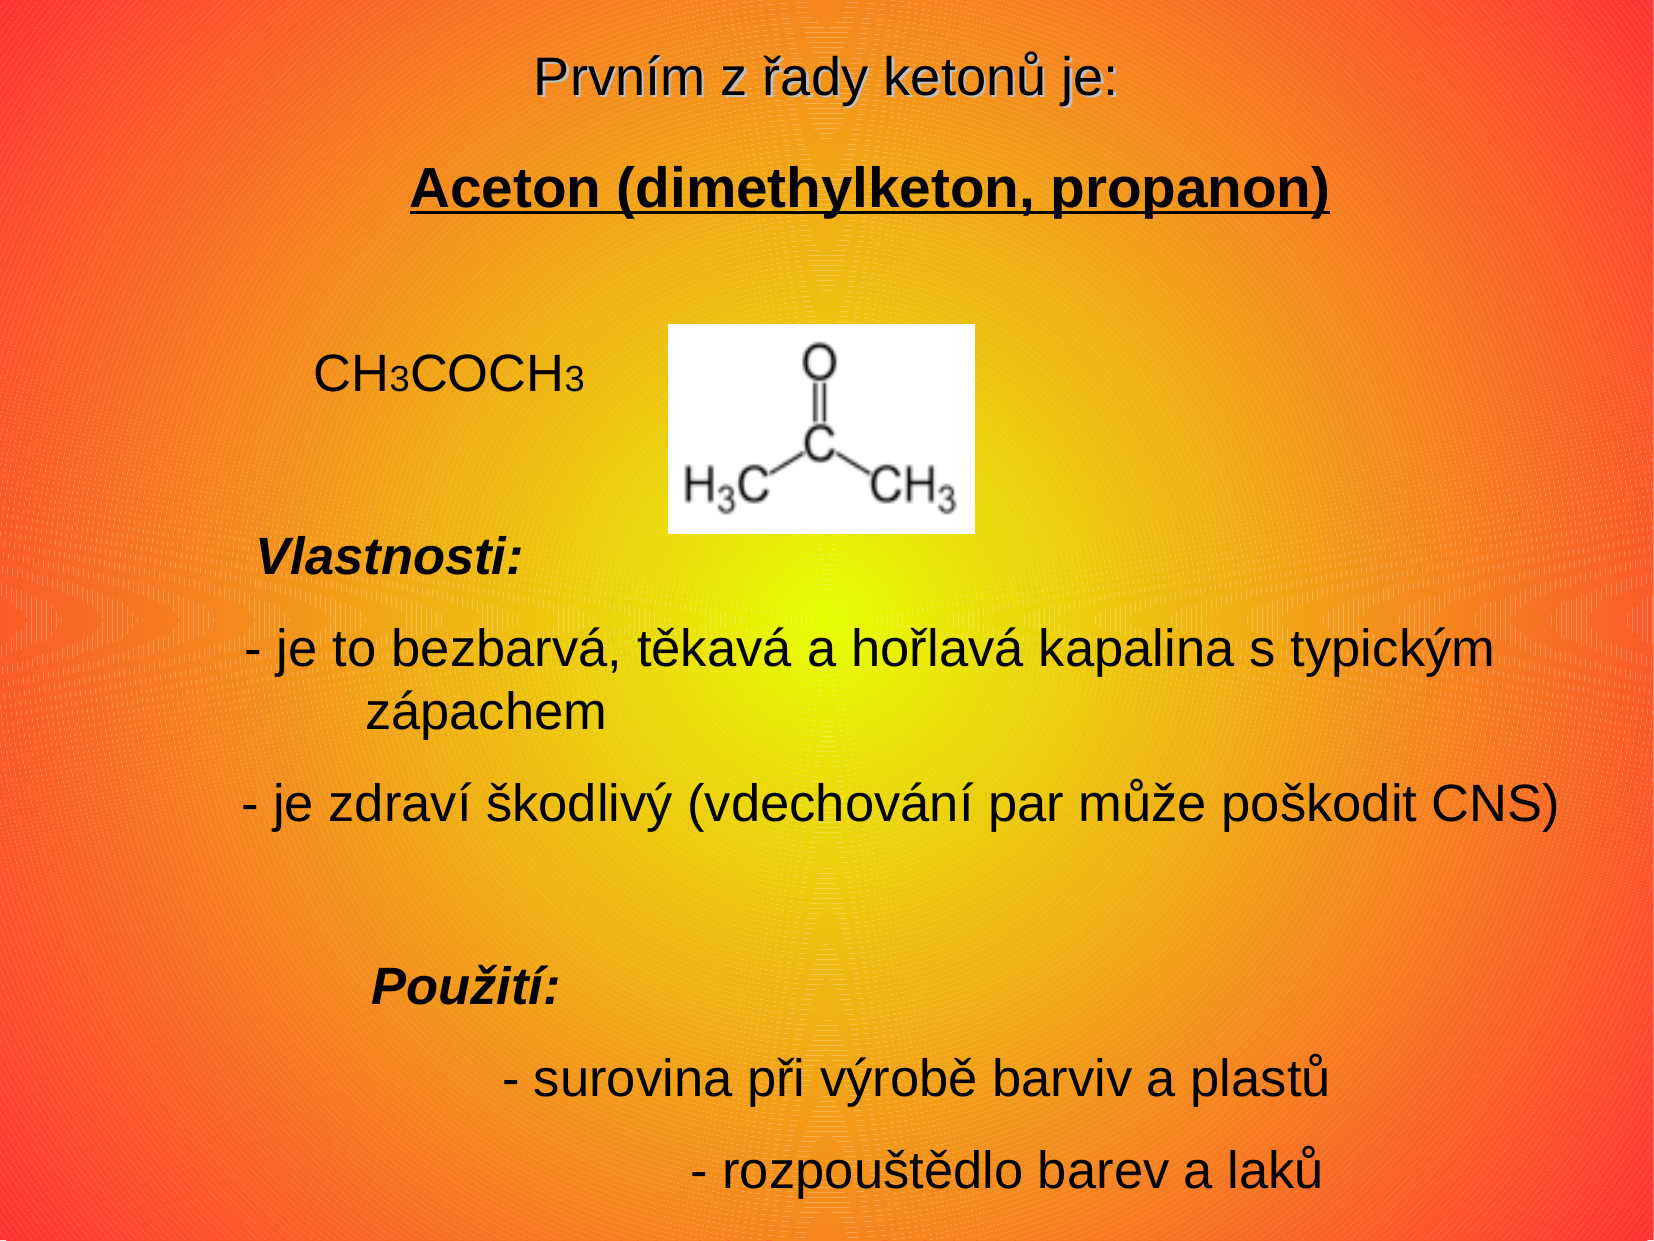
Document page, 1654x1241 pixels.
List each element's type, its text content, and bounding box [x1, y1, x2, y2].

list Aceton (dimethylketon, propanon) CH3COCH3 Vlastnosti: - je to bezbarvá, těkavá a hořlavá kapalina s typickým zápachem - je zdraví škodlivý (vdechování par může poškodit CNS) Použití: - surovina při výrobě barviv a plastů - rozpouštědlo barev a laků [82, 59, 1571, 1241]
title Prvním z řady ketonů je: [82, 0, 1571, 59]
picture [668, 324, 975, 534]
